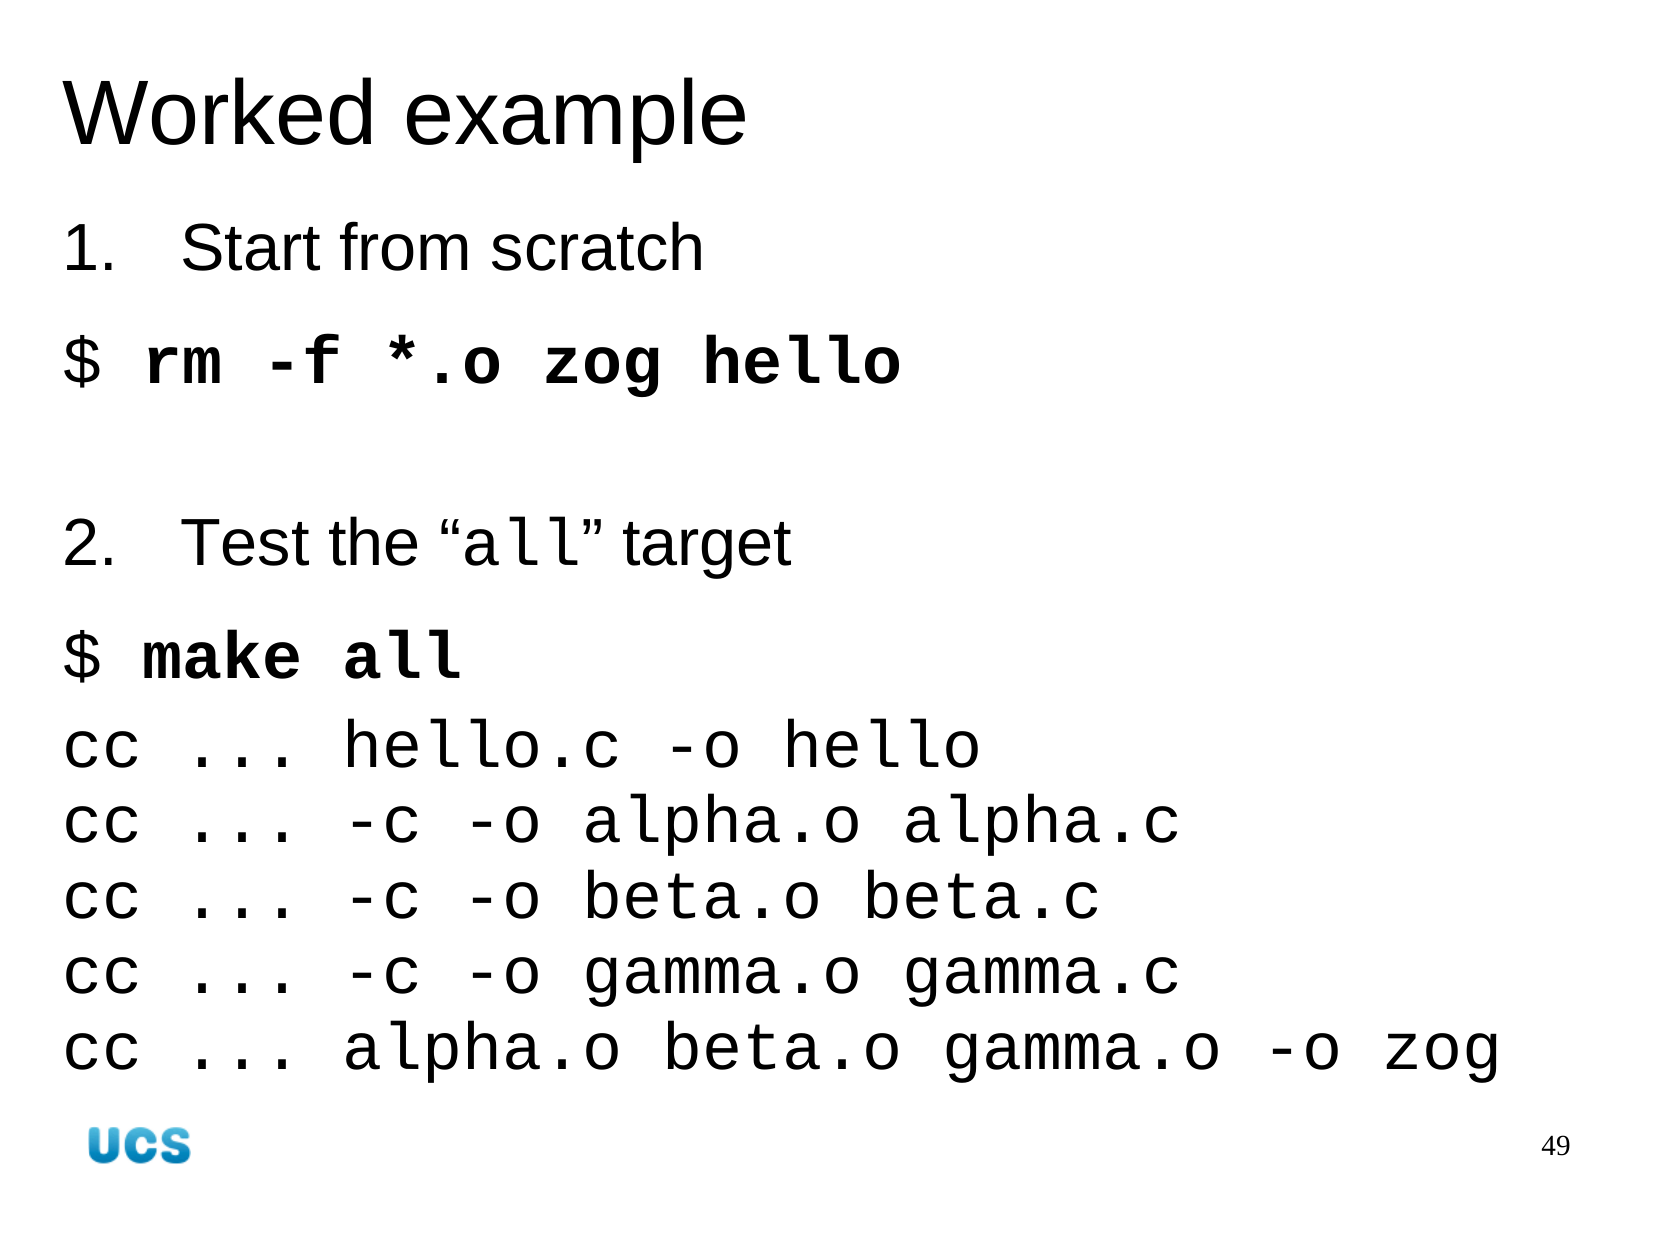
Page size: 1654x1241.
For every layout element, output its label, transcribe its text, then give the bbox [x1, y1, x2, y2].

text_box 1. [59, 206, 121, 288]
text_box cc ... hello.c -o hello cc ... -c -o alpha.o alpha.c cc ... -c -o beta.o beta.c cc ... -c -o gamma.o gamma.c cc ... alpha.o beta.o gamma.o -o zog [59, 708, 1506, 1093]
picture [88, 1126, 191, 1165]
text_box $ make all [59, 620, 466, 702]
text_box $ rm -f *.o zog hello [59, 324, 906, 407]
text_box 2. [59, 501, 121, 583]
text_box Start from scratch [177, 206, 711, 288]
text_box Test the “all” target [177, 501, 798, 589]
text_box Worked example [59, 59, 754, 168]
